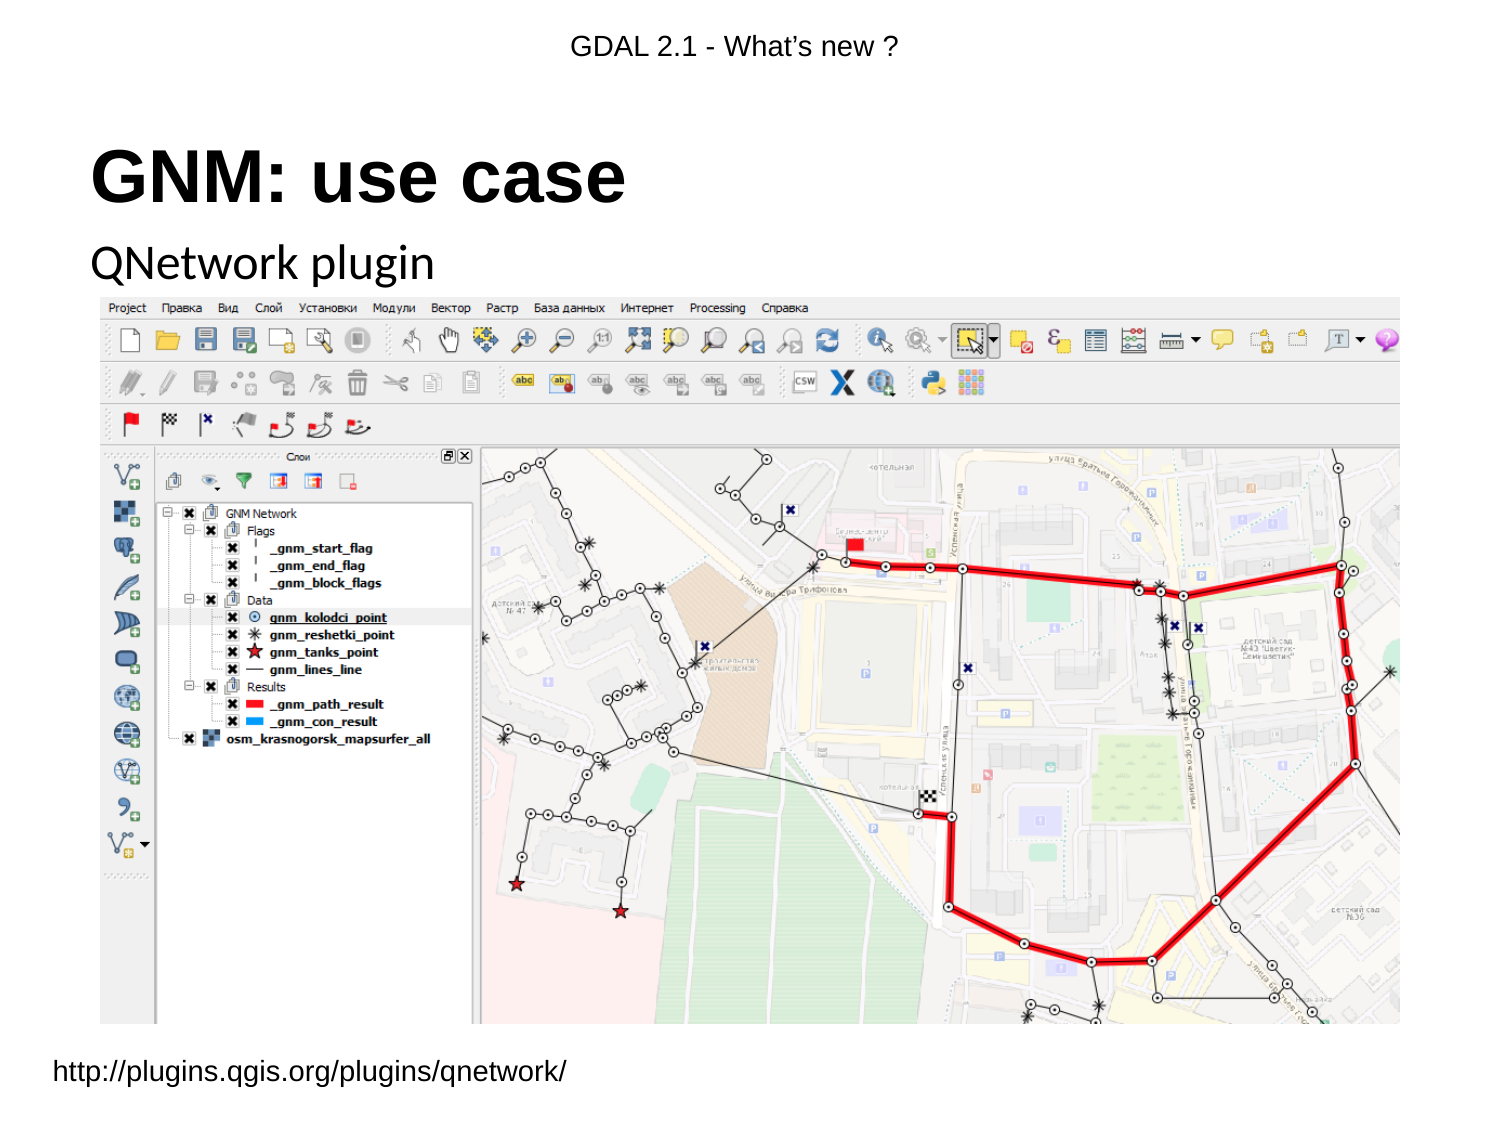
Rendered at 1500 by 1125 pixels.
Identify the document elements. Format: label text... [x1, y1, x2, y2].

text_box http://plugins.qgis.org/plugins/qnetwork/ [37, 1042, 888, 1097]
text_box QNetwork plugin [74, 232, 1425, 287]
title GNM: use case [75, 45, 1425, 232]
picture [100, 297, 1400, 1024]
